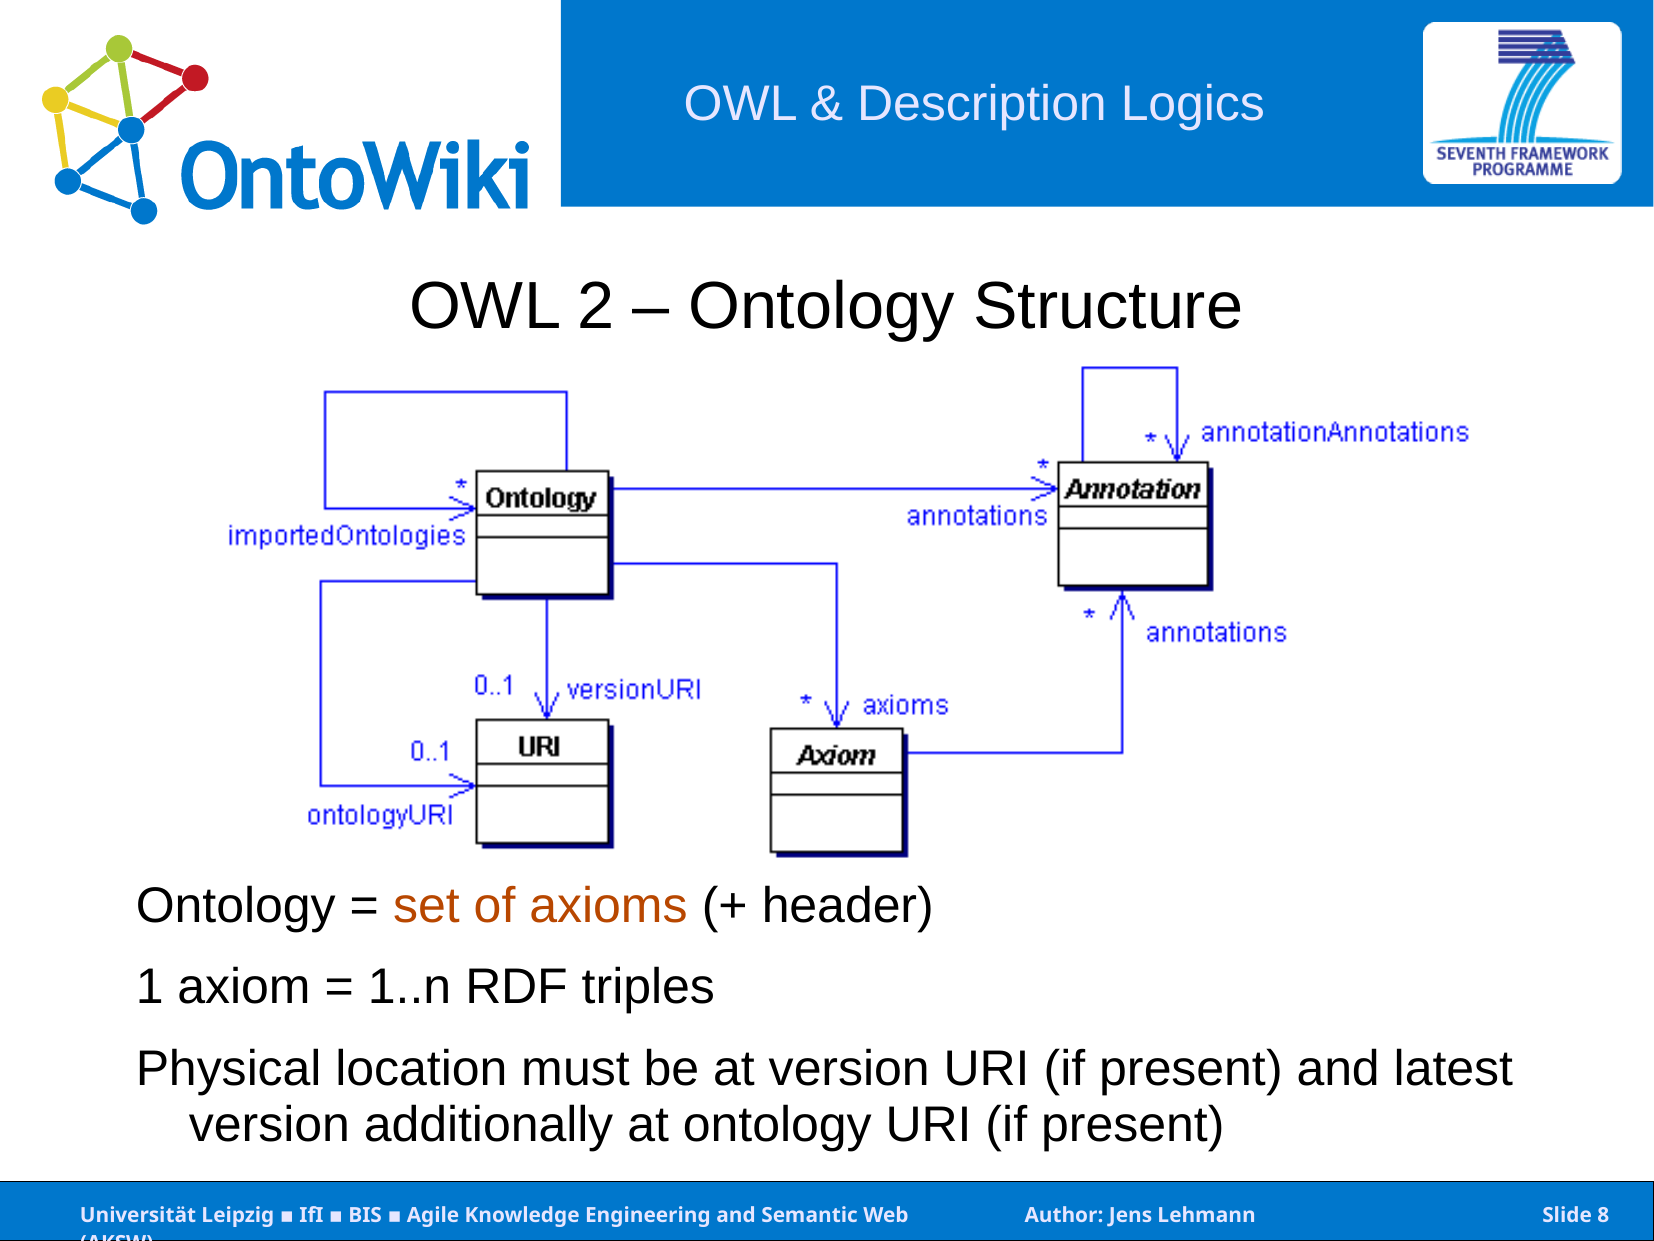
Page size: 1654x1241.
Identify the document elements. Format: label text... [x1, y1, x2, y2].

picture [41, 34, 532, 231]
picture [206, 343, 1506, 876]
title OWL 2 – Ontology Structure [82, 243, 1571, 368]
picture [1423, 22, 1622, 184]
text_box Ontology = set of axioms (+ header) 1 axiom = 1..n RDF triples Physical location must be at version URI (if present) and latest version additionally at ontology URI (if present) [118, 876, 1595, 1152]
